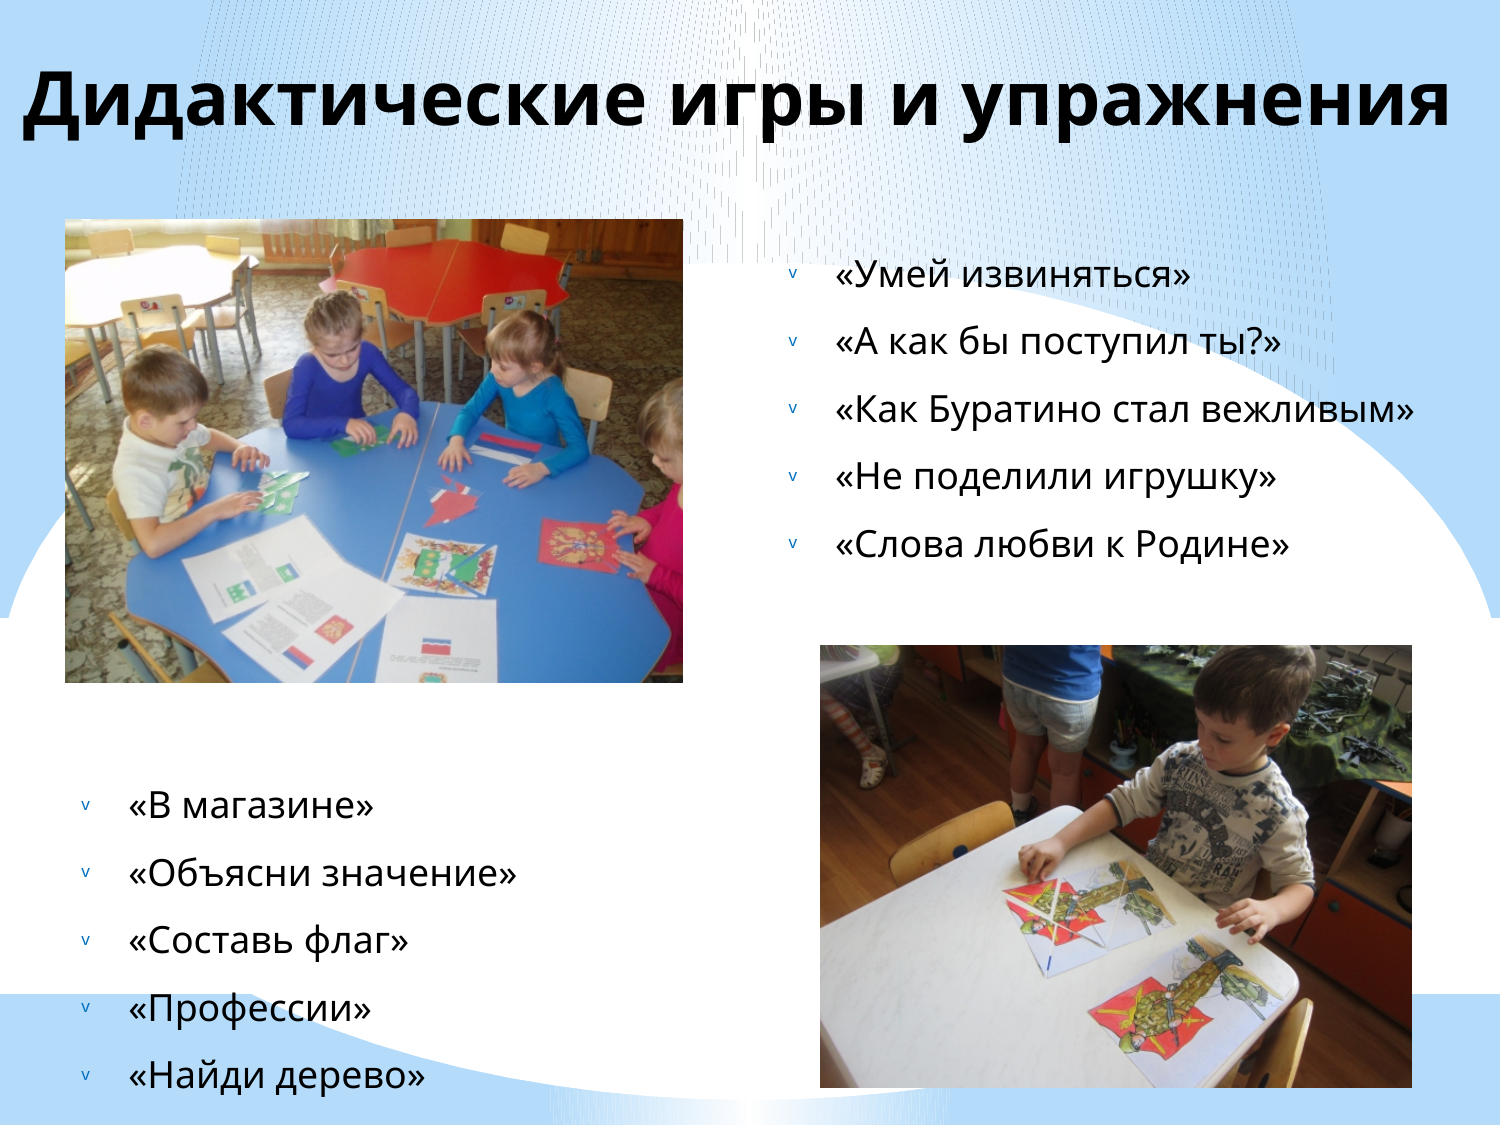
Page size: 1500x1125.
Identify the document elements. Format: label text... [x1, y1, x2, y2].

picture [65, 219, 683, 683]
text_box «В магазине» «Объясни значение» «Составь флаг» «Профессии» «Найди дерево» [66, 751, 715, 1104]
picture [820, 645, 1412, 1088]
text_box «Умей извиняться» «А как бы поступил ты?» «Как Буратино стал вежливым» «Не поделили игрушку» «Слова любви к Родине» [773, 219, 1447, 573]
text_box Дидактические игры и упражнения [8, 42, 1470, 148]
